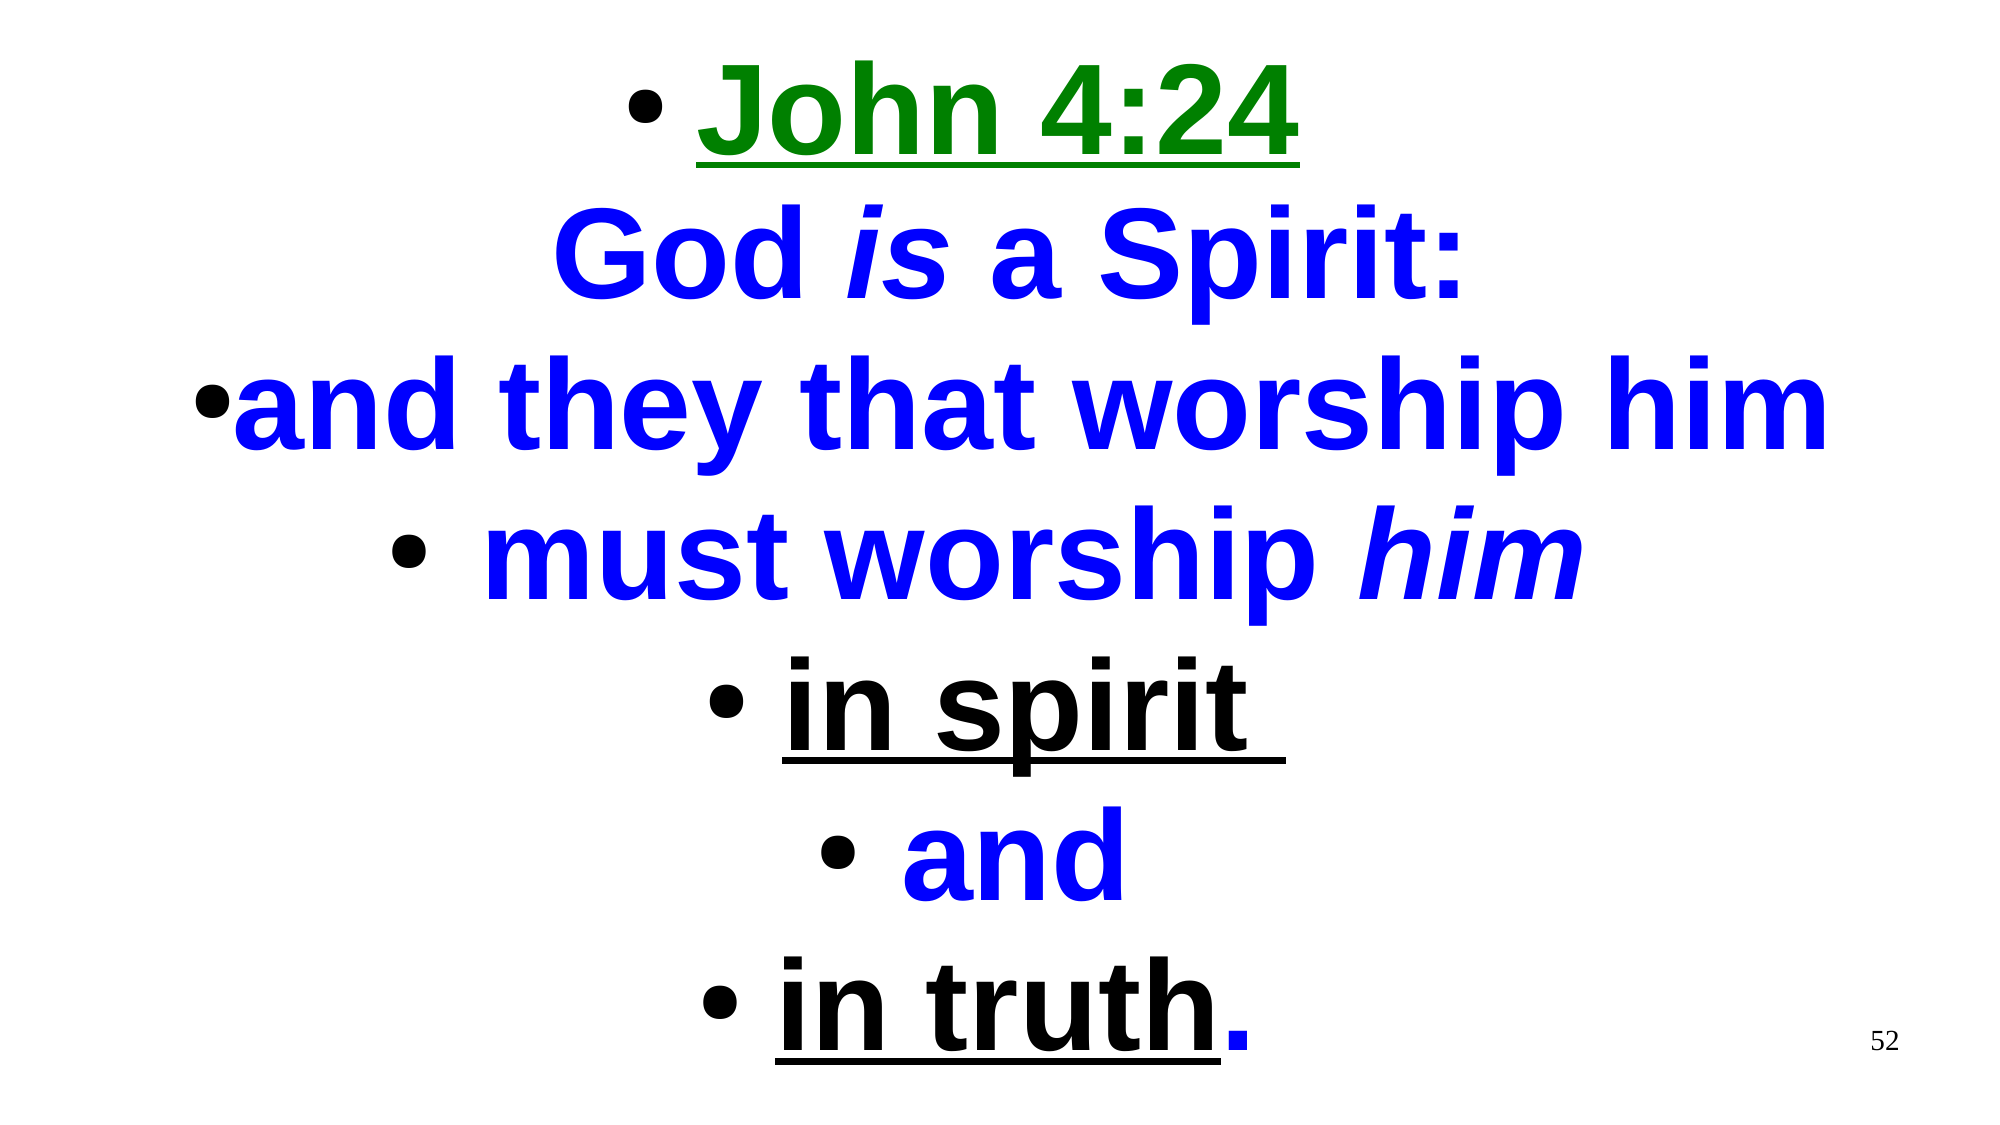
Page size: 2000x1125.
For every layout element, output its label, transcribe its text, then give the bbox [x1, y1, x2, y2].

list John 4:24 God is a Spirit: and they that worship him must worship him in spirit and in truth. [37, 37, 1988, 1088]
